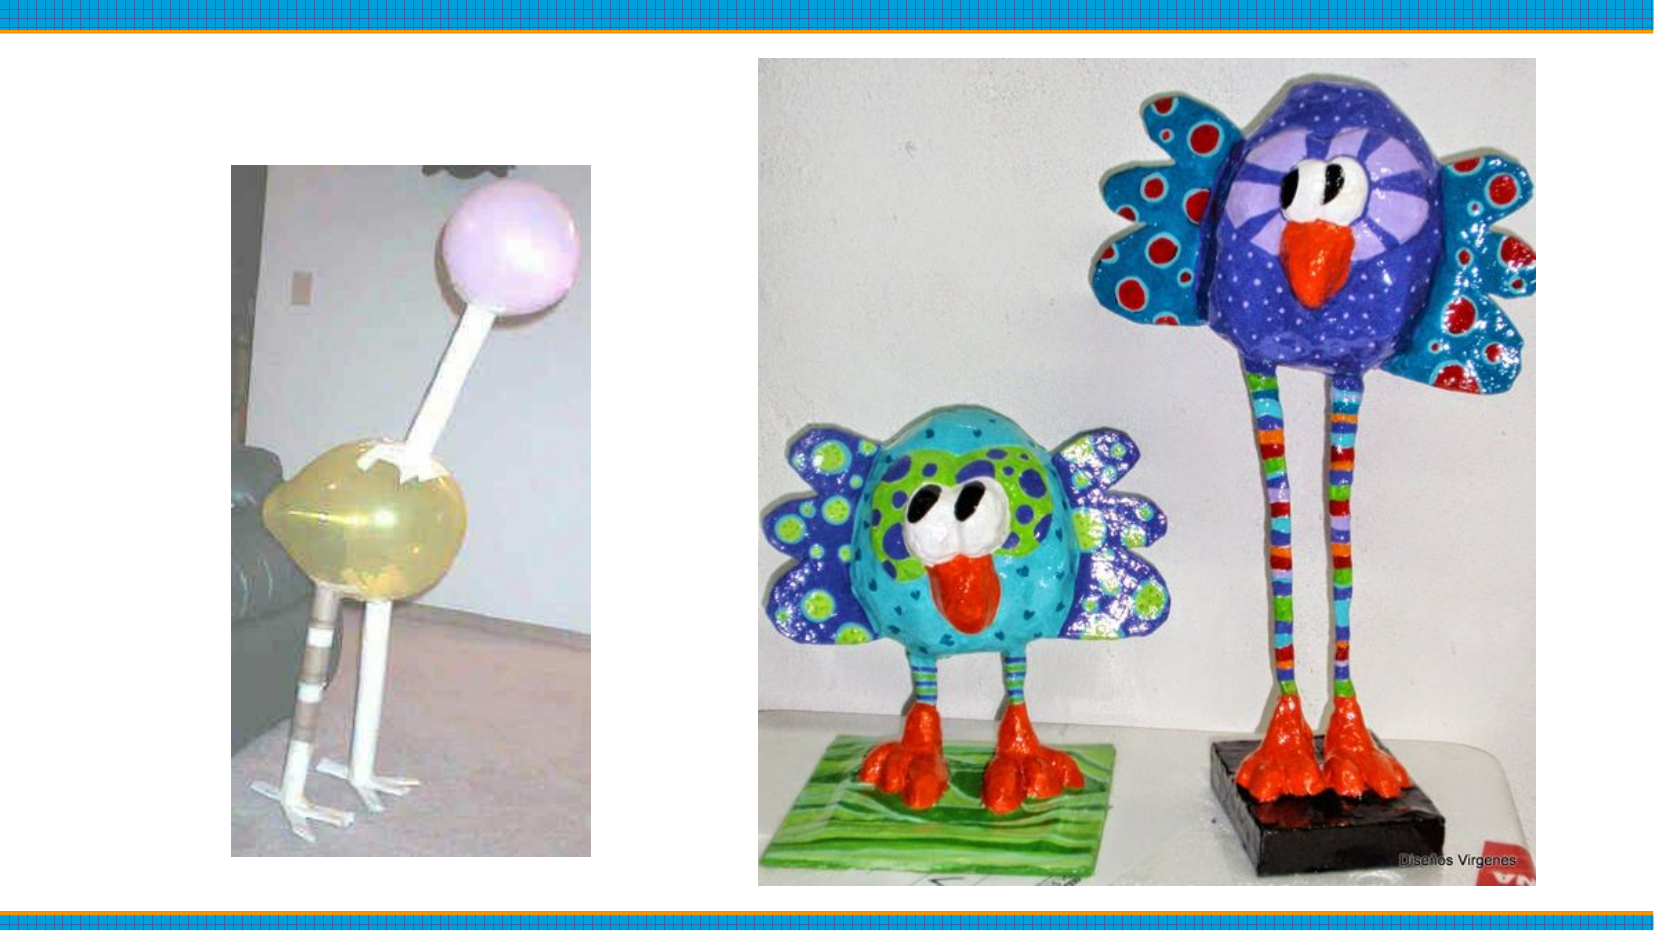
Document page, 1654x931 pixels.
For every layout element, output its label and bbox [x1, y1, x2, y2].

picture [758, 58, 1536, 887]
picture [231, 165, 591, 857]
